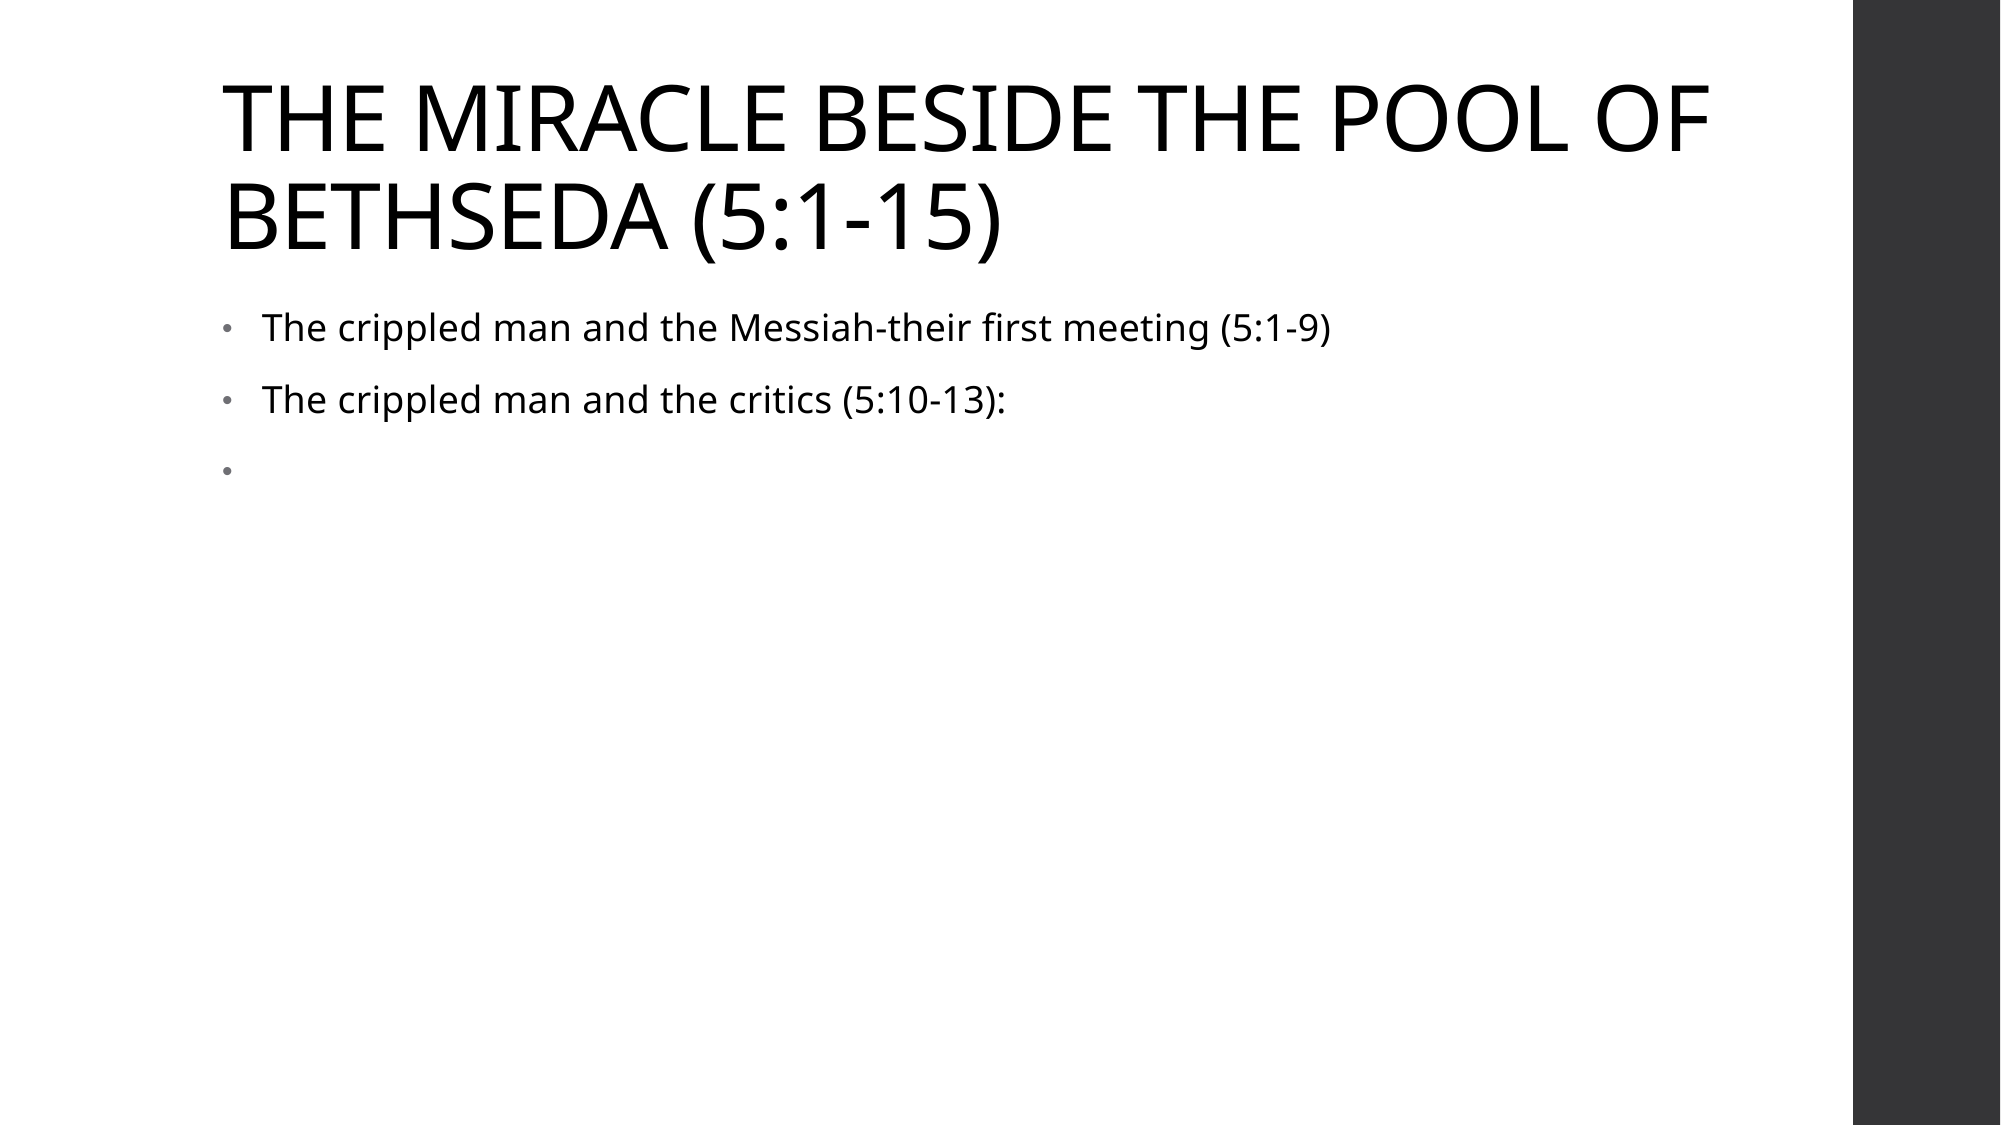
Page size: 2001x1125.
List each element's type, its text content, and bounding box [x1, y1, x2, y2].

title THE MIRACLE BESIDE THE POOL OF BETHSEDA (5:1-15) [206, 60, 1797, 278]
list The crippled man and the Messiah-their first meeting (5:1-9) The crippled man and the critics (5:10-13): [206, 299, 1617, 1014]
